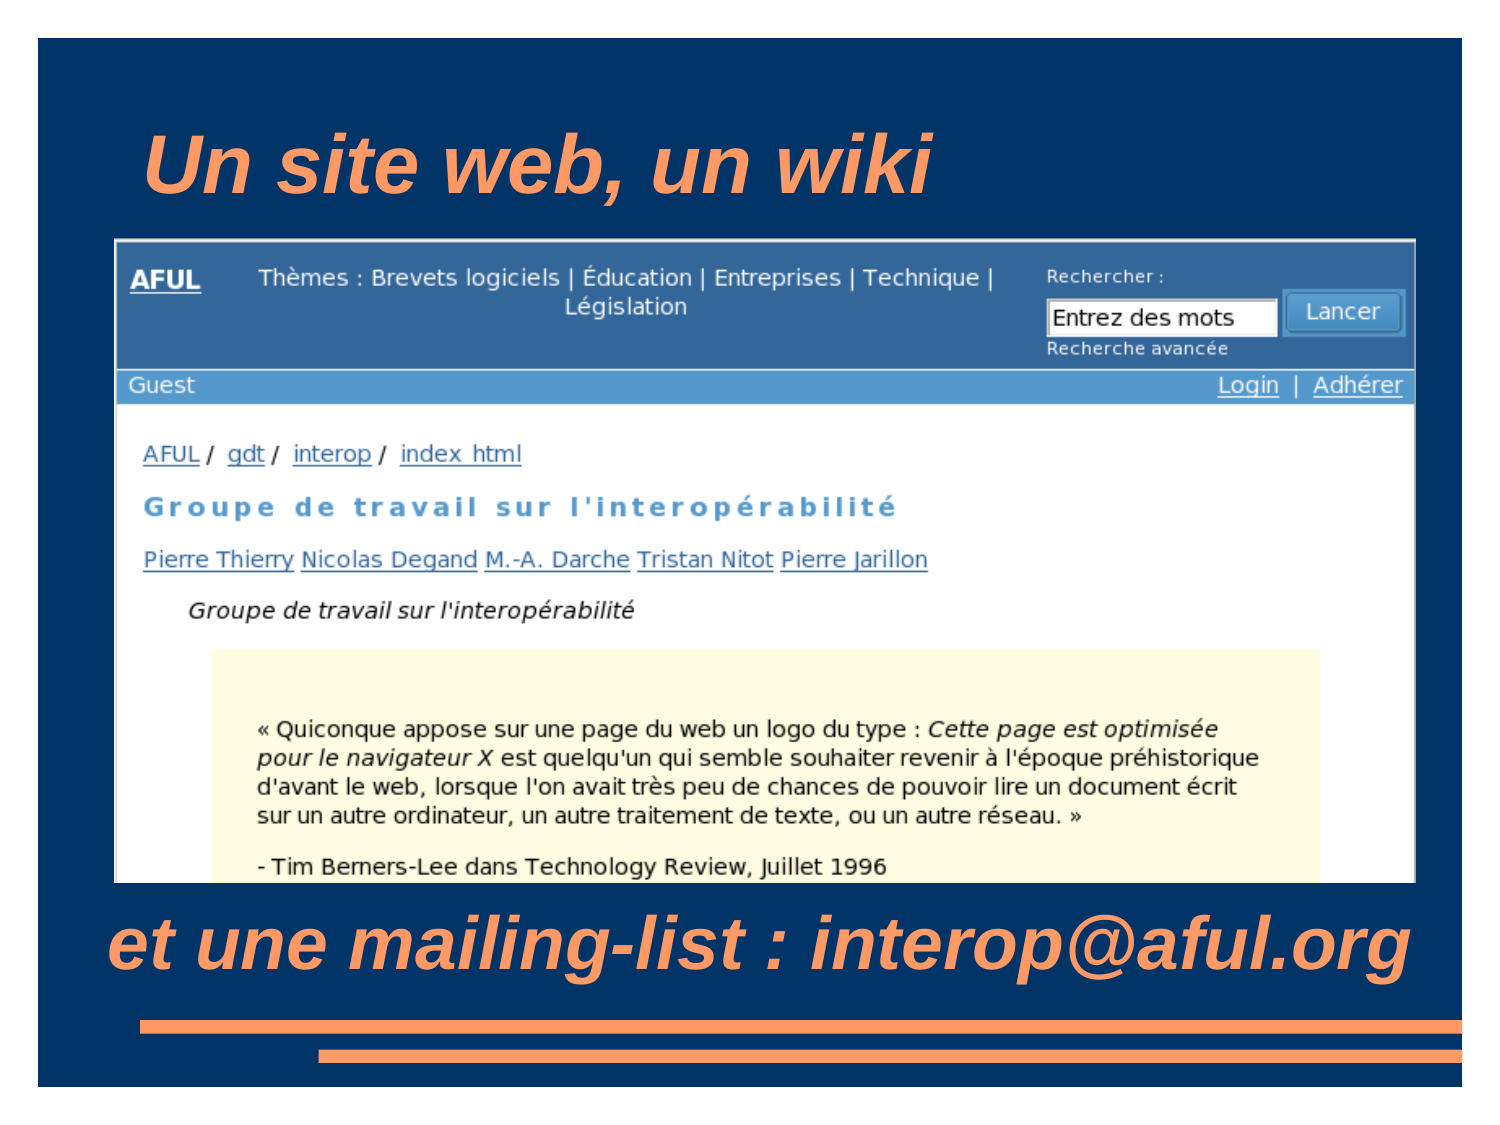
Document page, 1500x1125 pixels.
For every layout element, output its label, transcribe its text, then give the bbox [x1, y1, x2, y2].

picture [114, 238, 1416, 856]
title et une mailing-list : interop@aful.org [107, 856, 1463, 1032]
title Un site web, un wiki [142, 76, 1359, 238]
